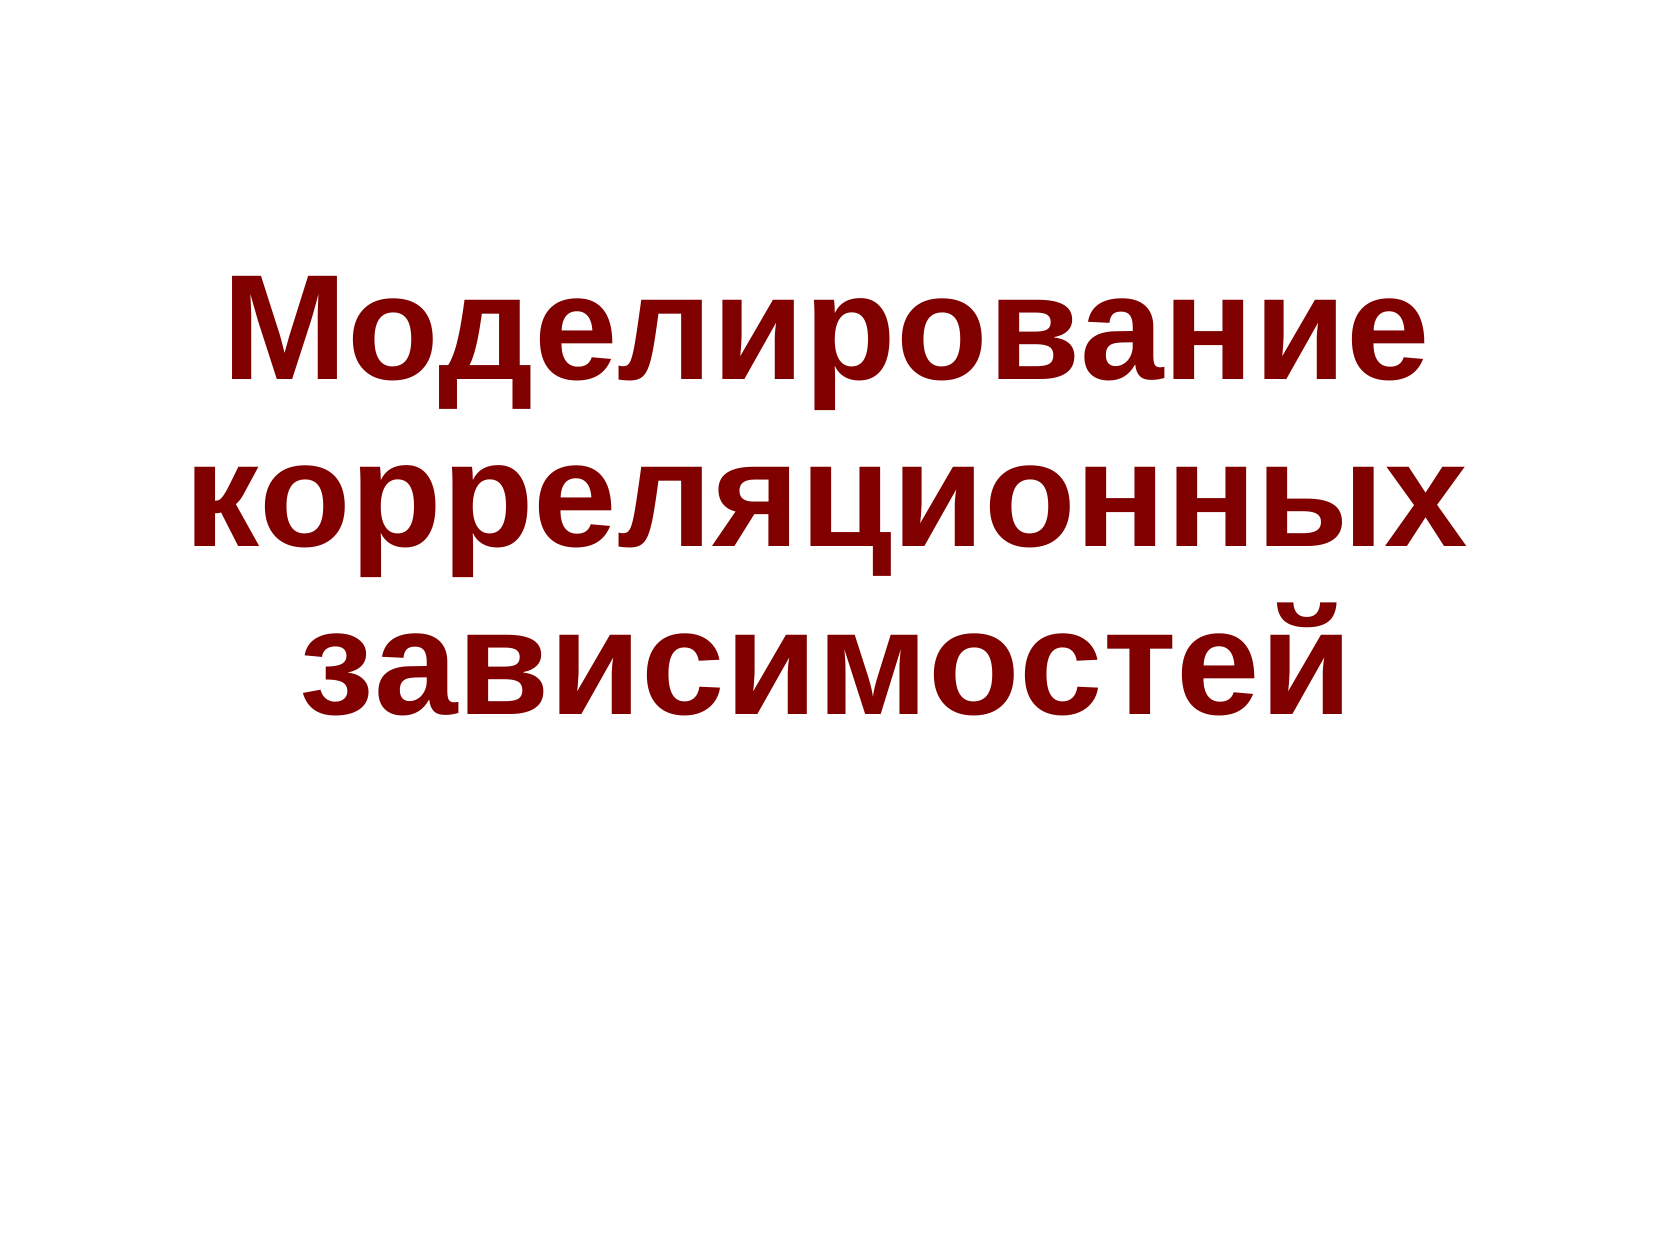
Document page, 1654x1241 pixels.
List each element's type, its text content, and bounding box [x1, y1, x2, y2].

text_box Моделирование корреляционных зависимостей [118, 236, 1536, 894]
